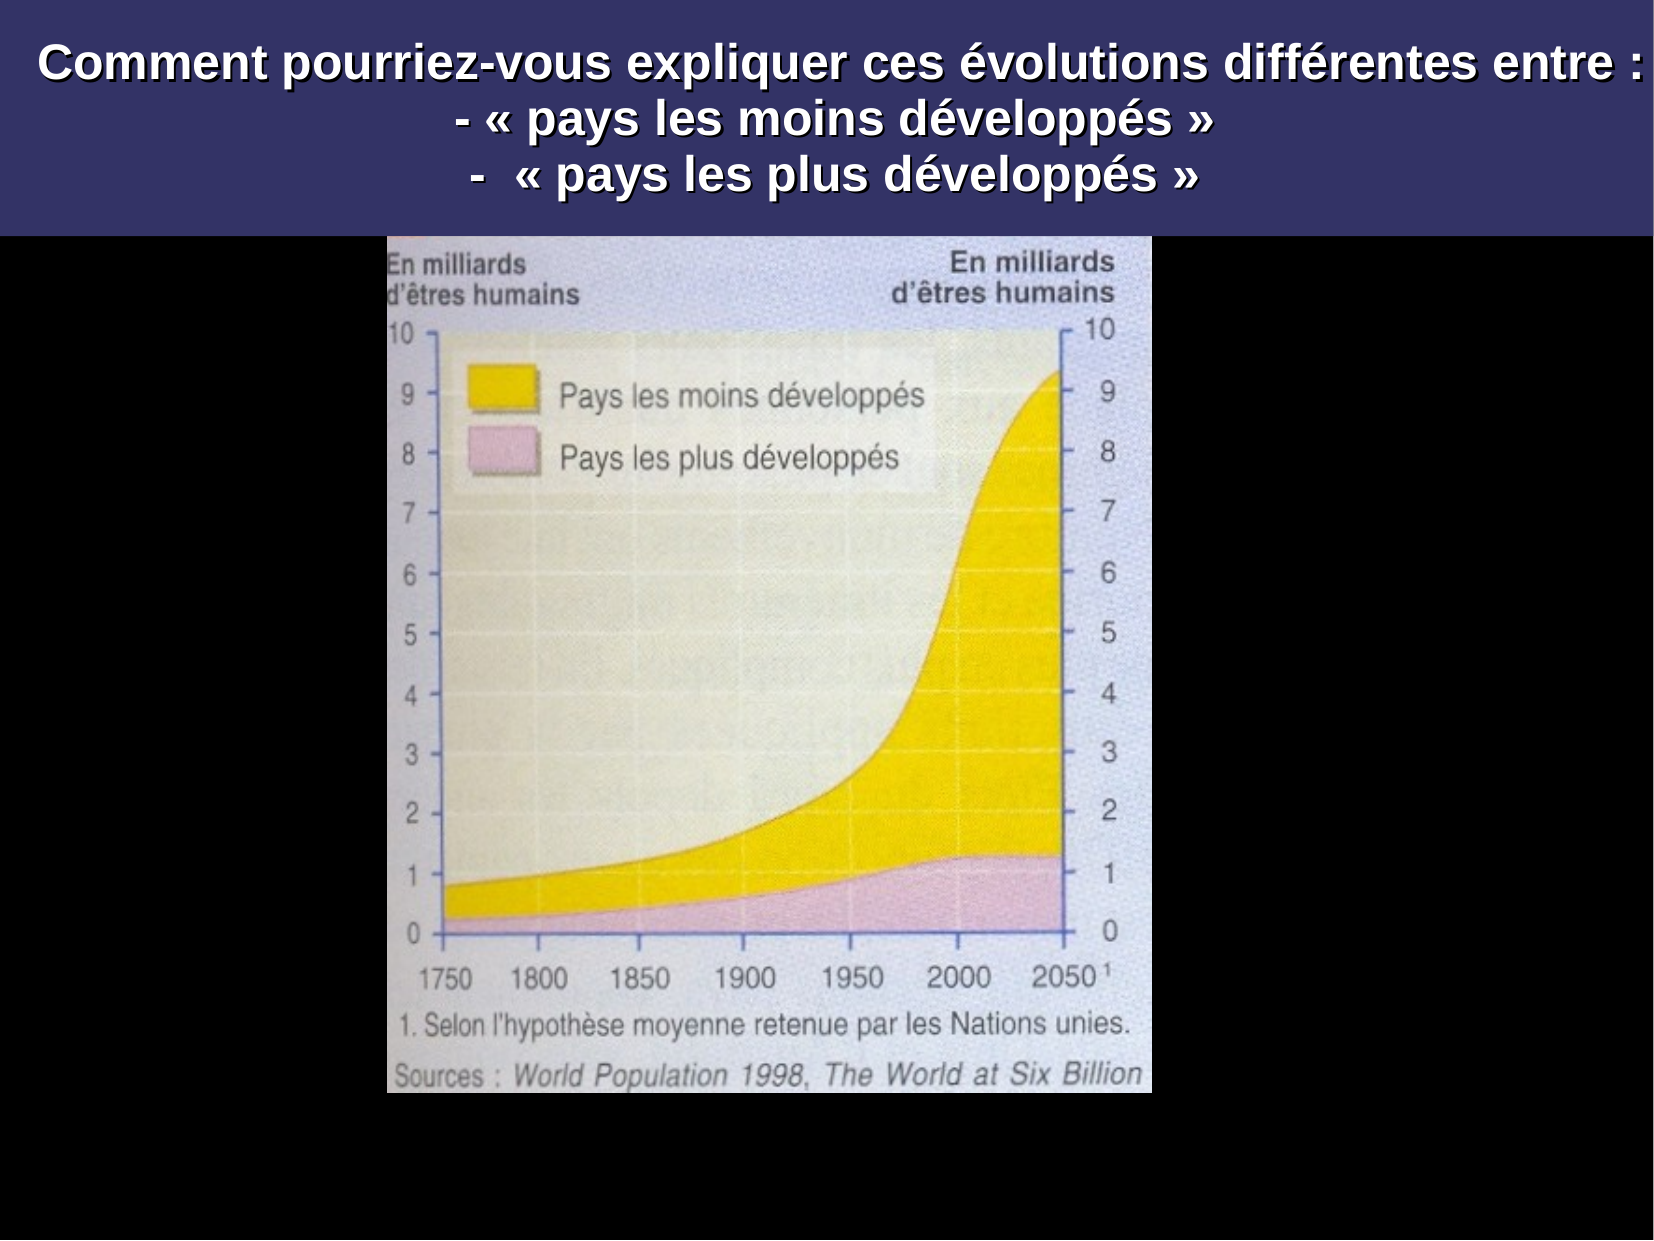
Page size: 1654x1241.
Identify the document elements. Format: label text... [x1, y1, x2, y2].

text_box Comment pourriez-vous expliquer ces évolutions différentes entre : - « pays les moins développés » - « pays les plus développés » [0, 0, 1654, 237]
picture [387, 237, 1152, 1093]
